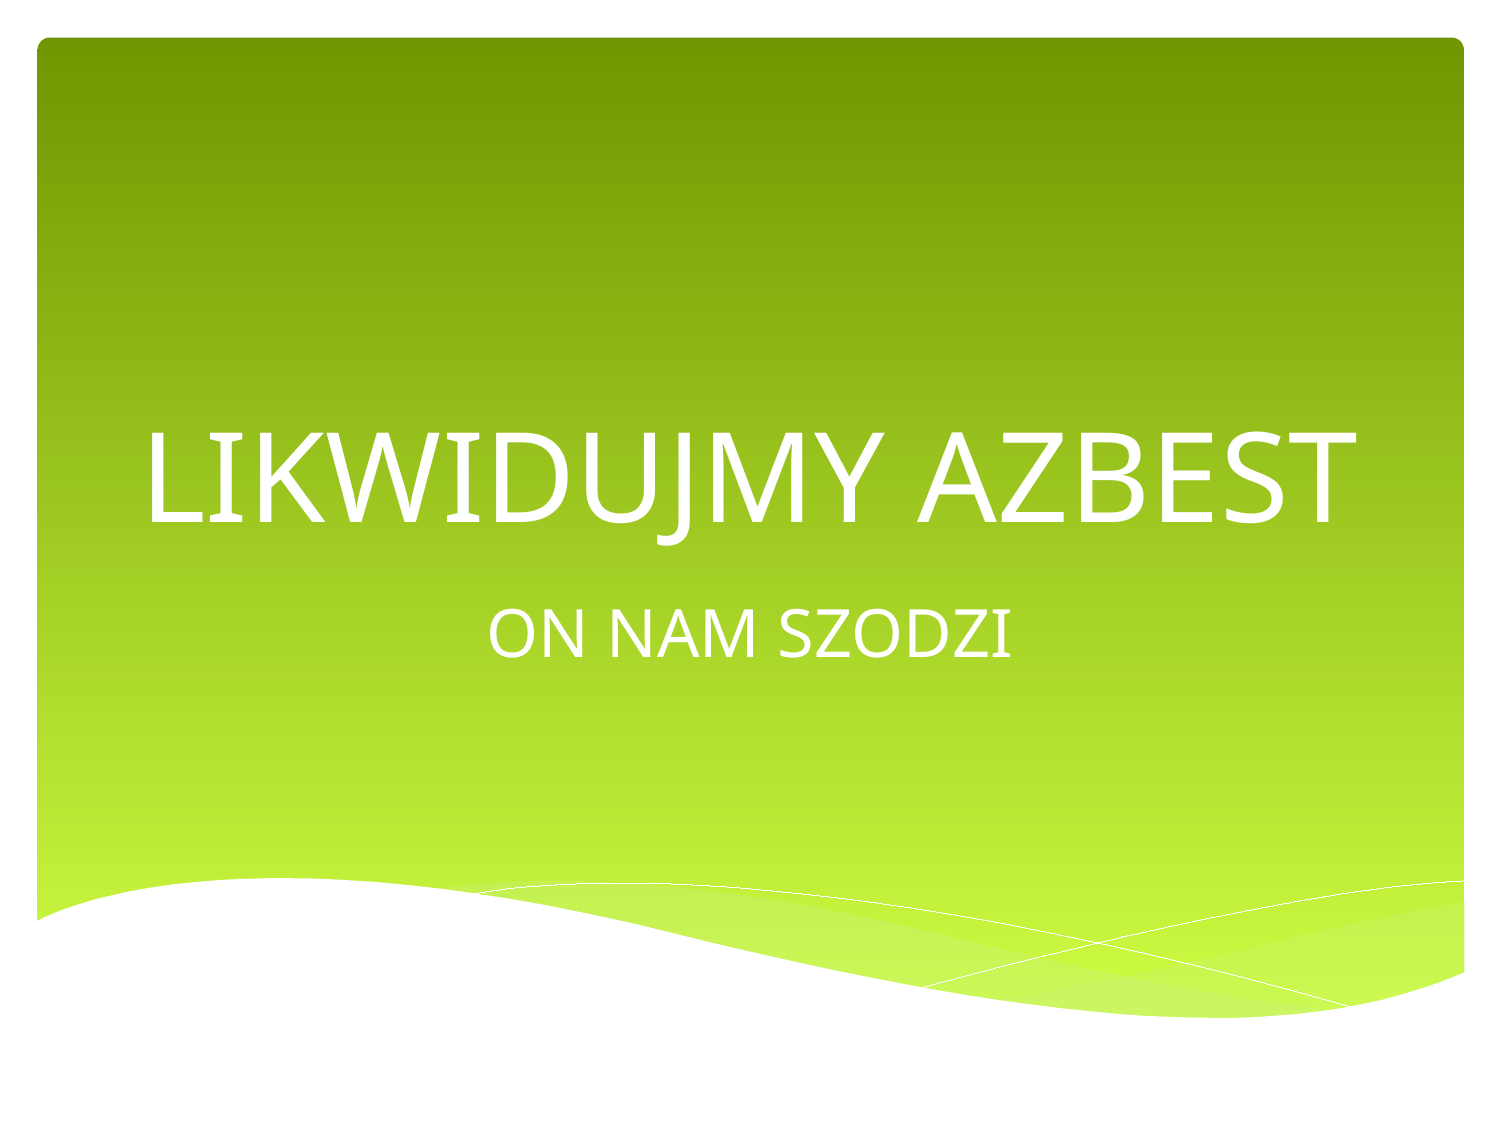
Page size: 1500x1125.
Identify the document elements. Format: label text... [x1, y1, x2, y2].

subtitle ON NAM SZODZI [225, 583, 1276, 826]
title LIKWIDUJMY AZBEST [112, 262, 1388, 555]
